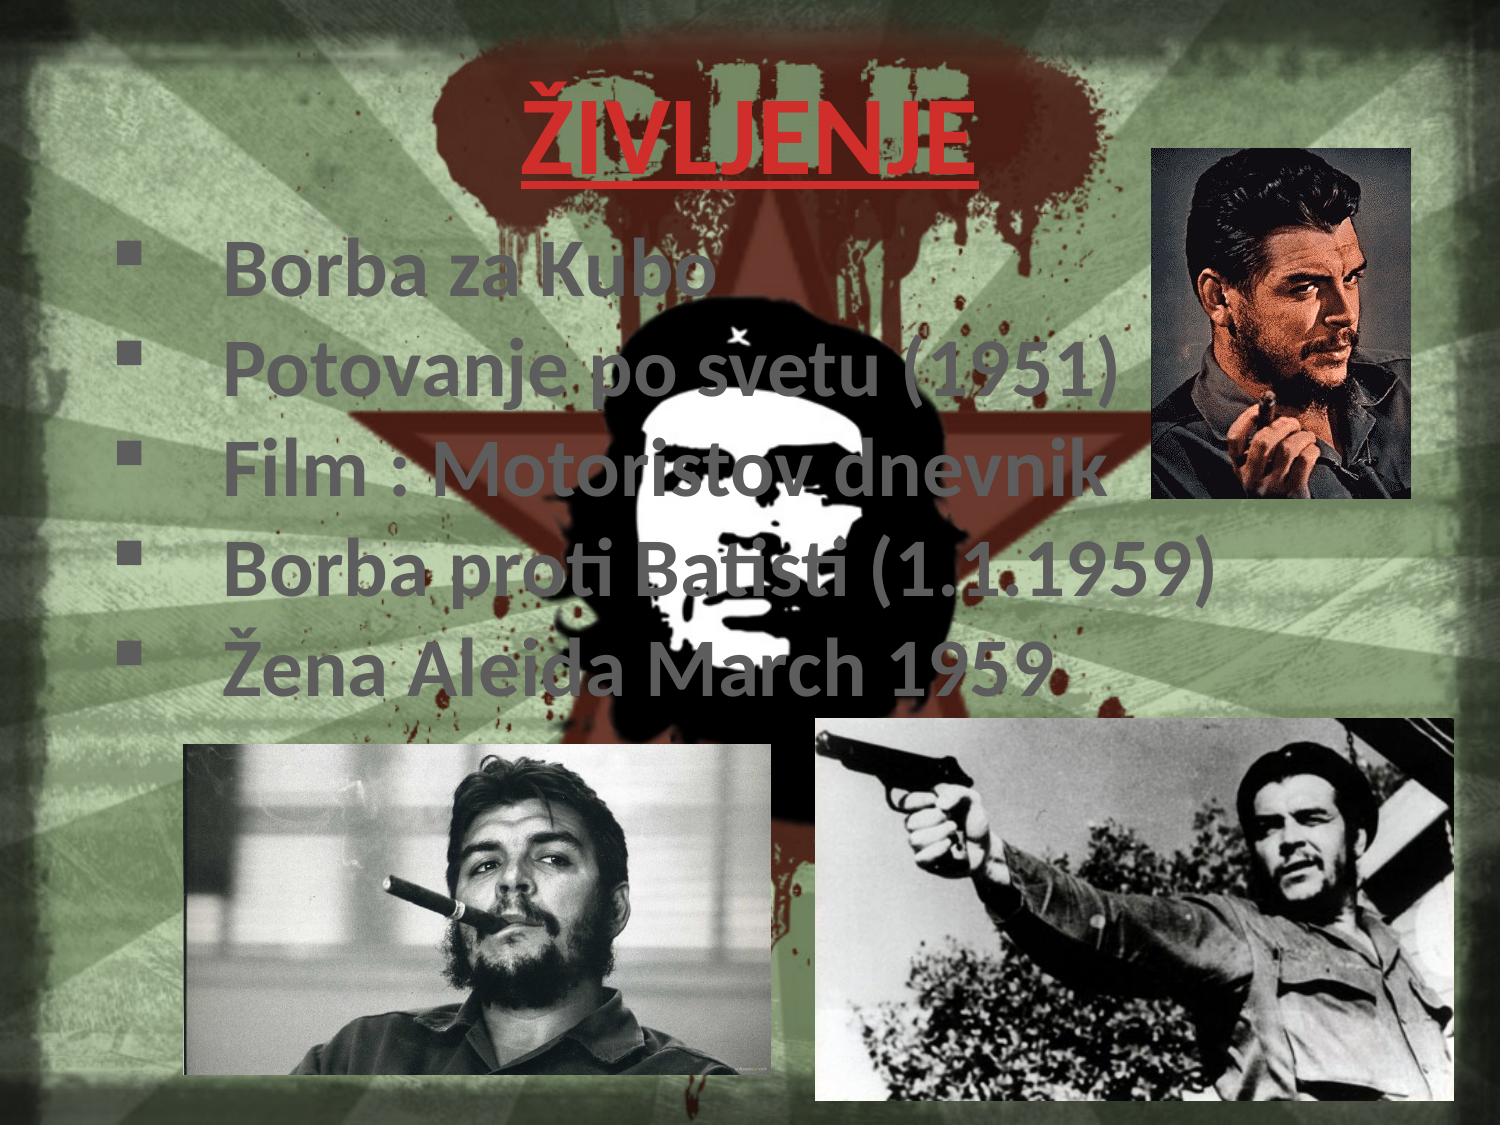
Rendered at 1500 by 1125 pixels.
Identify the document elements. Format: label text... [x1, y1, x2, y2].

text_box Borba za Kubo Potovanje po svetu (1951) Film : Motoristov dnevnik Borba proti Batisti (1.1.1959) Žena Aleida March 1959 [95, 205, 1235, 821]
text_box ŽIVLJENJE [505, 54, 994, 205]
picture [0, 0, 1500, 1125]
